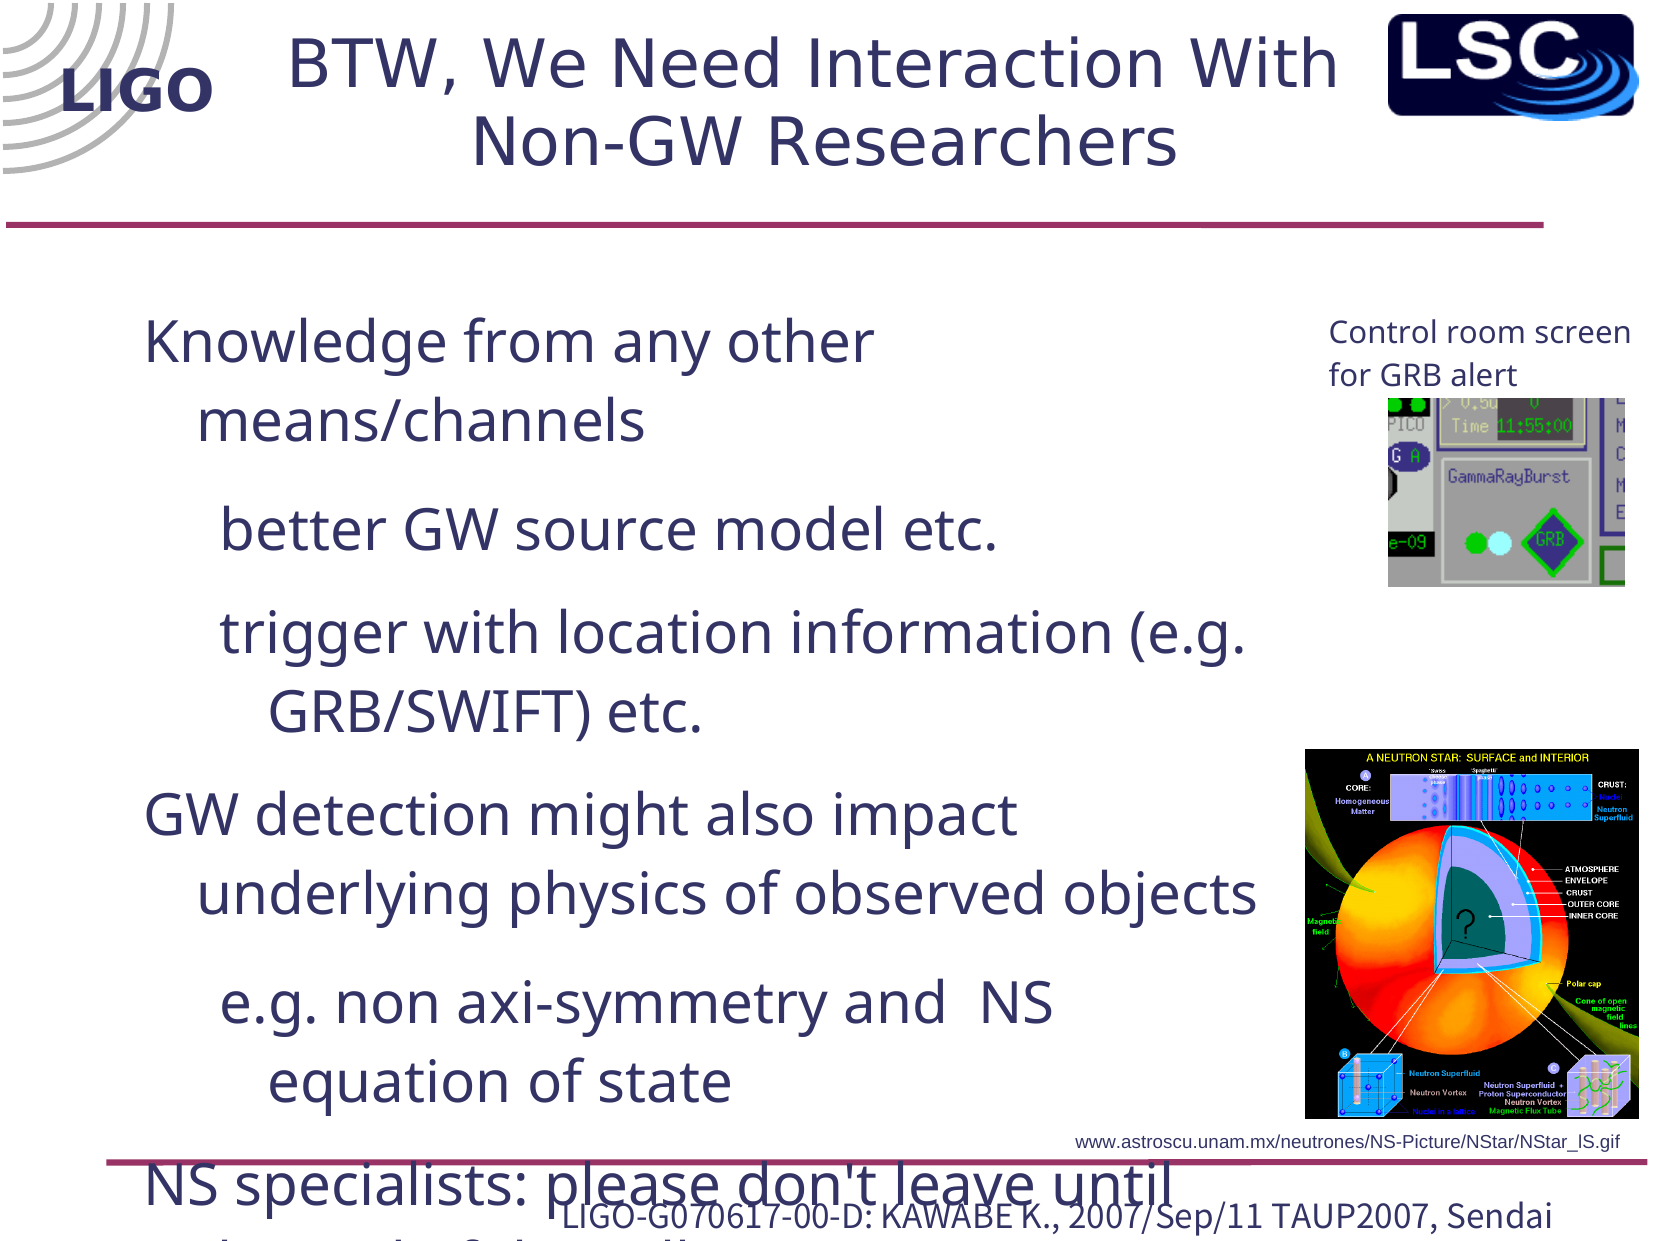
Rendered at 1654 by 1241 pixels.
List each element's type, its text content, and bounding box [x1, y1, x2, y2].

text_box www.astroscu.unam.mx/neutrones/NS-Picture/NStar/NStar_lS.gif [1062, 1126, 1634, 1160]
picture [1463, 14, 1639, 121]
list Knowledge from any other means/channels better GW source model etc. trigger with location information (e.g. GRB/SWIFT) etc. GW detection might also impact underlying physics of observed objects e.g. non axi-symmetry and NS equation of state NS specialists: please don't leave until the end of this talk (conference ad alert!). [125, 300, 1270, 1121]
text_box Control room screen for GRB alert [1328, 310, 1639, 443]
picture [1388, 443, 1625, 587]
picture [1305, 749, 1639, 1119]
title BTW, We Need Interaction With Non-GW Researchers [187, 0, 1463, 208]
